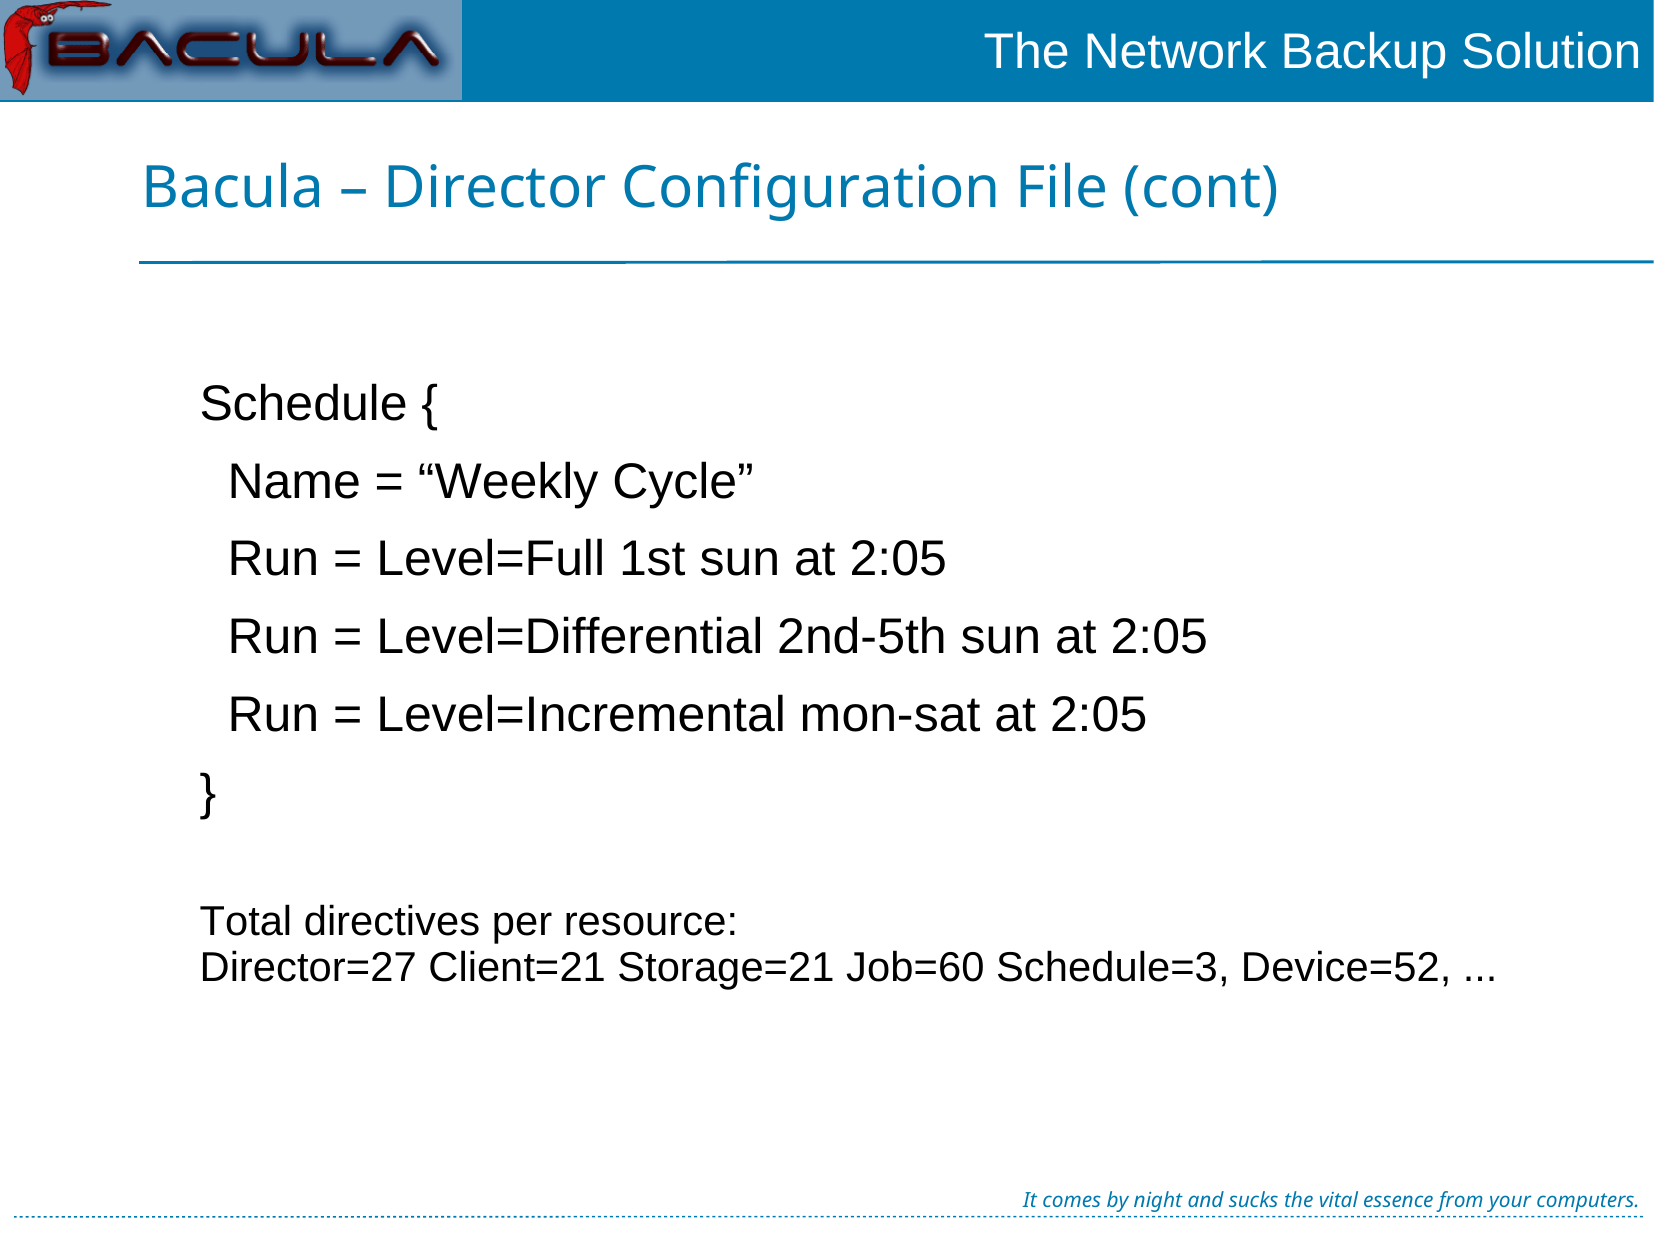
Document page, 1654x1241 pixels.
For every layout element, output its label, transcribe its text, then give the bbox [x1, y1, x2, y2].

list Schedule { Name = “Weekly Cycle” Run = Level=Full 1st sun at 2:05 Run = Level=Differential 2nd-5th sun at 2:05 Run = Level=Incremental mon-sat at 2:05 } Total directives per resource: Director=27 Client=21 Storage=21 Job=60 Schedule=3, Device=52, ... [140, 375, 1534, 1152]
picture [0, 0, 461, 99]
title Bacula – Director Configuration File (cont) [141, 112, 1501, 226]
